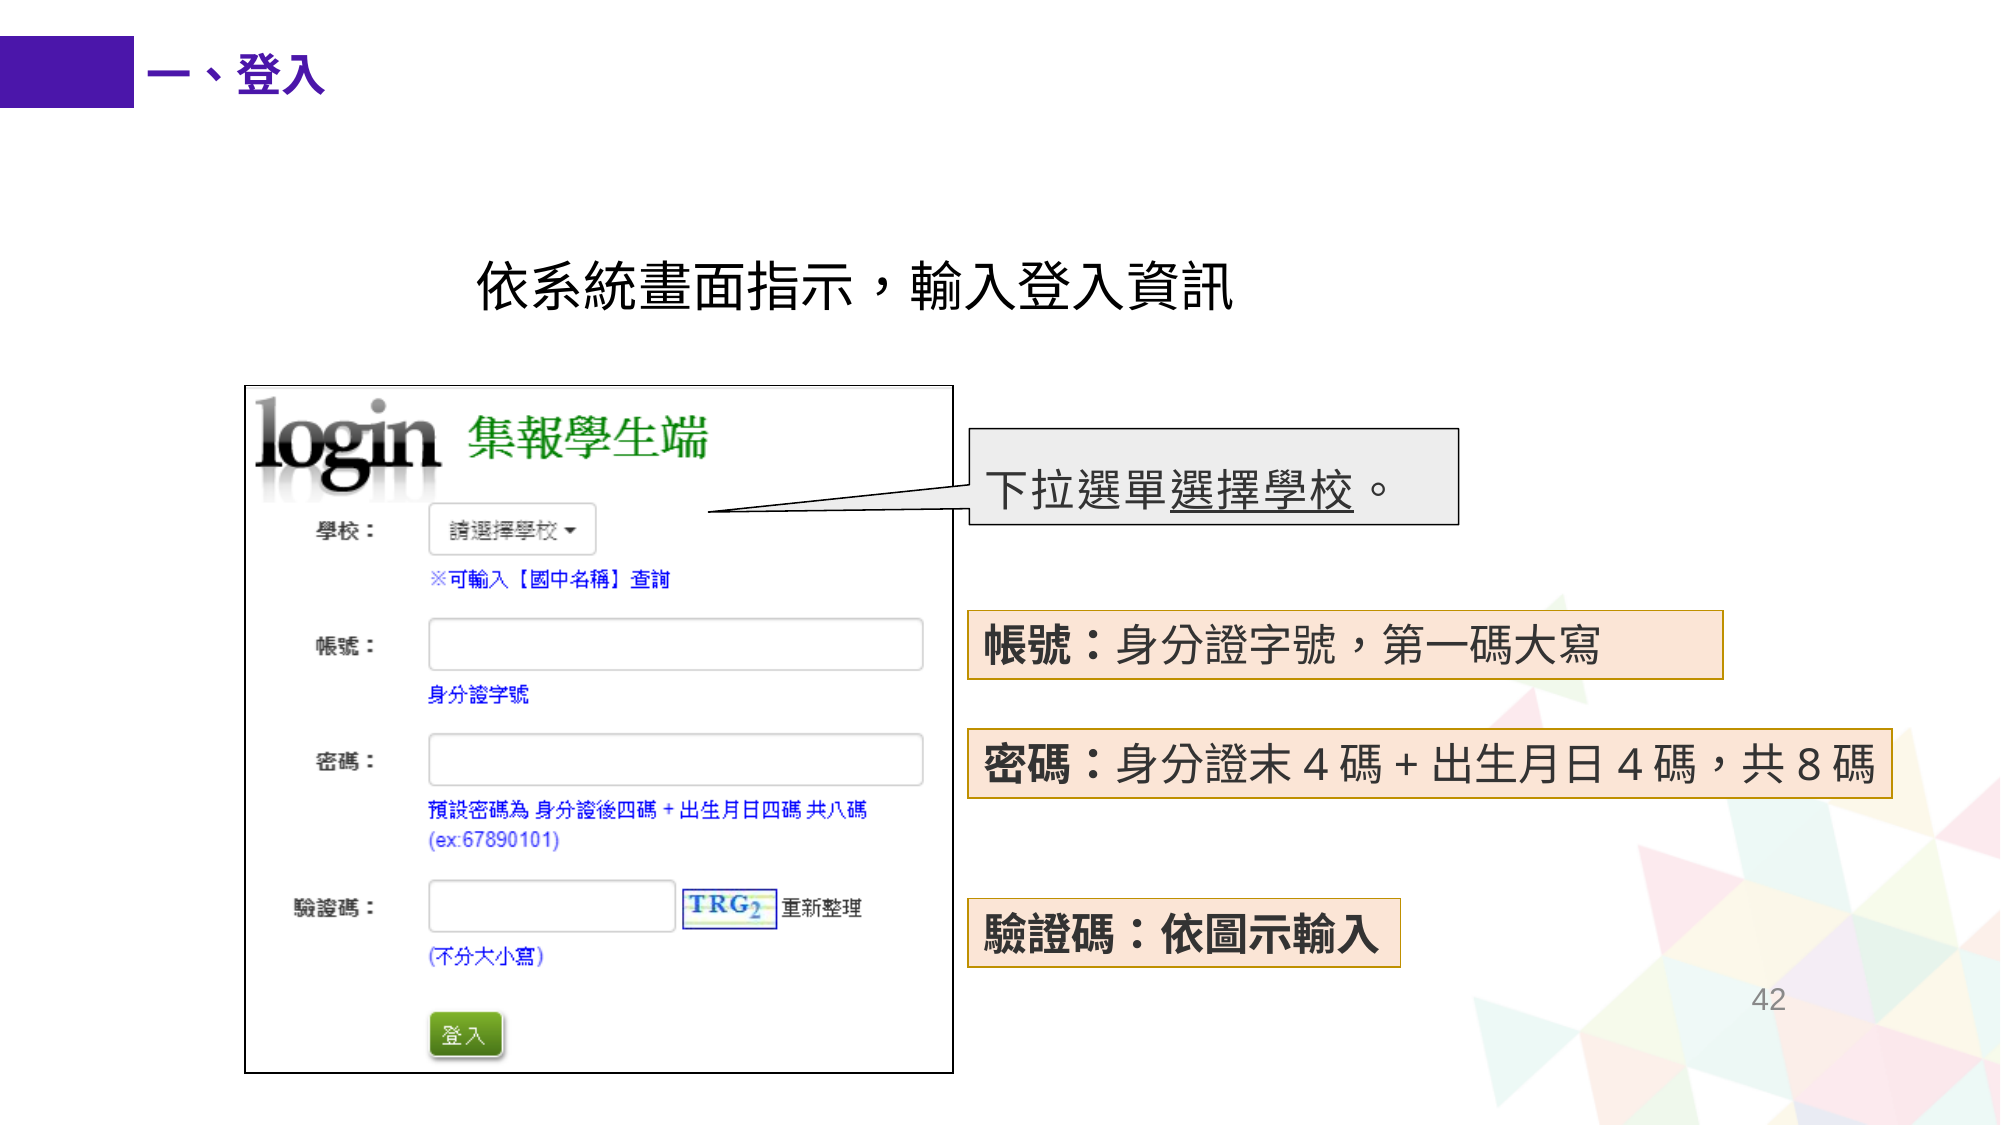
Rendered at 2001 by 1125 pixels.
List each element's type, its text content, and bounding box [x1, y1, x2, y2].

text_box 密碼：身分證末4碼+出生月日4碼，共8碼 [968, 729, 1824, 798]
text_box 一、登入 [131, 45, 822, 123]
text_box 帳號：身分證字號，第一碼大寫 [968, 610, 1724, 679]
text_box 42 [1739, 967, 1813, 1020]
picture [245, 386, 952, 1073]
text_box 驗證碼：依圖示輸入 [968, 898, 1401, 968]
text_box 下拉選單選擇學校。 [708, 428, 1459, 525]
text_box [0, 36, 134, 108]
text_box 依系統畫面指示，輸入登入資訊 [460, 244, 1257, 326]
